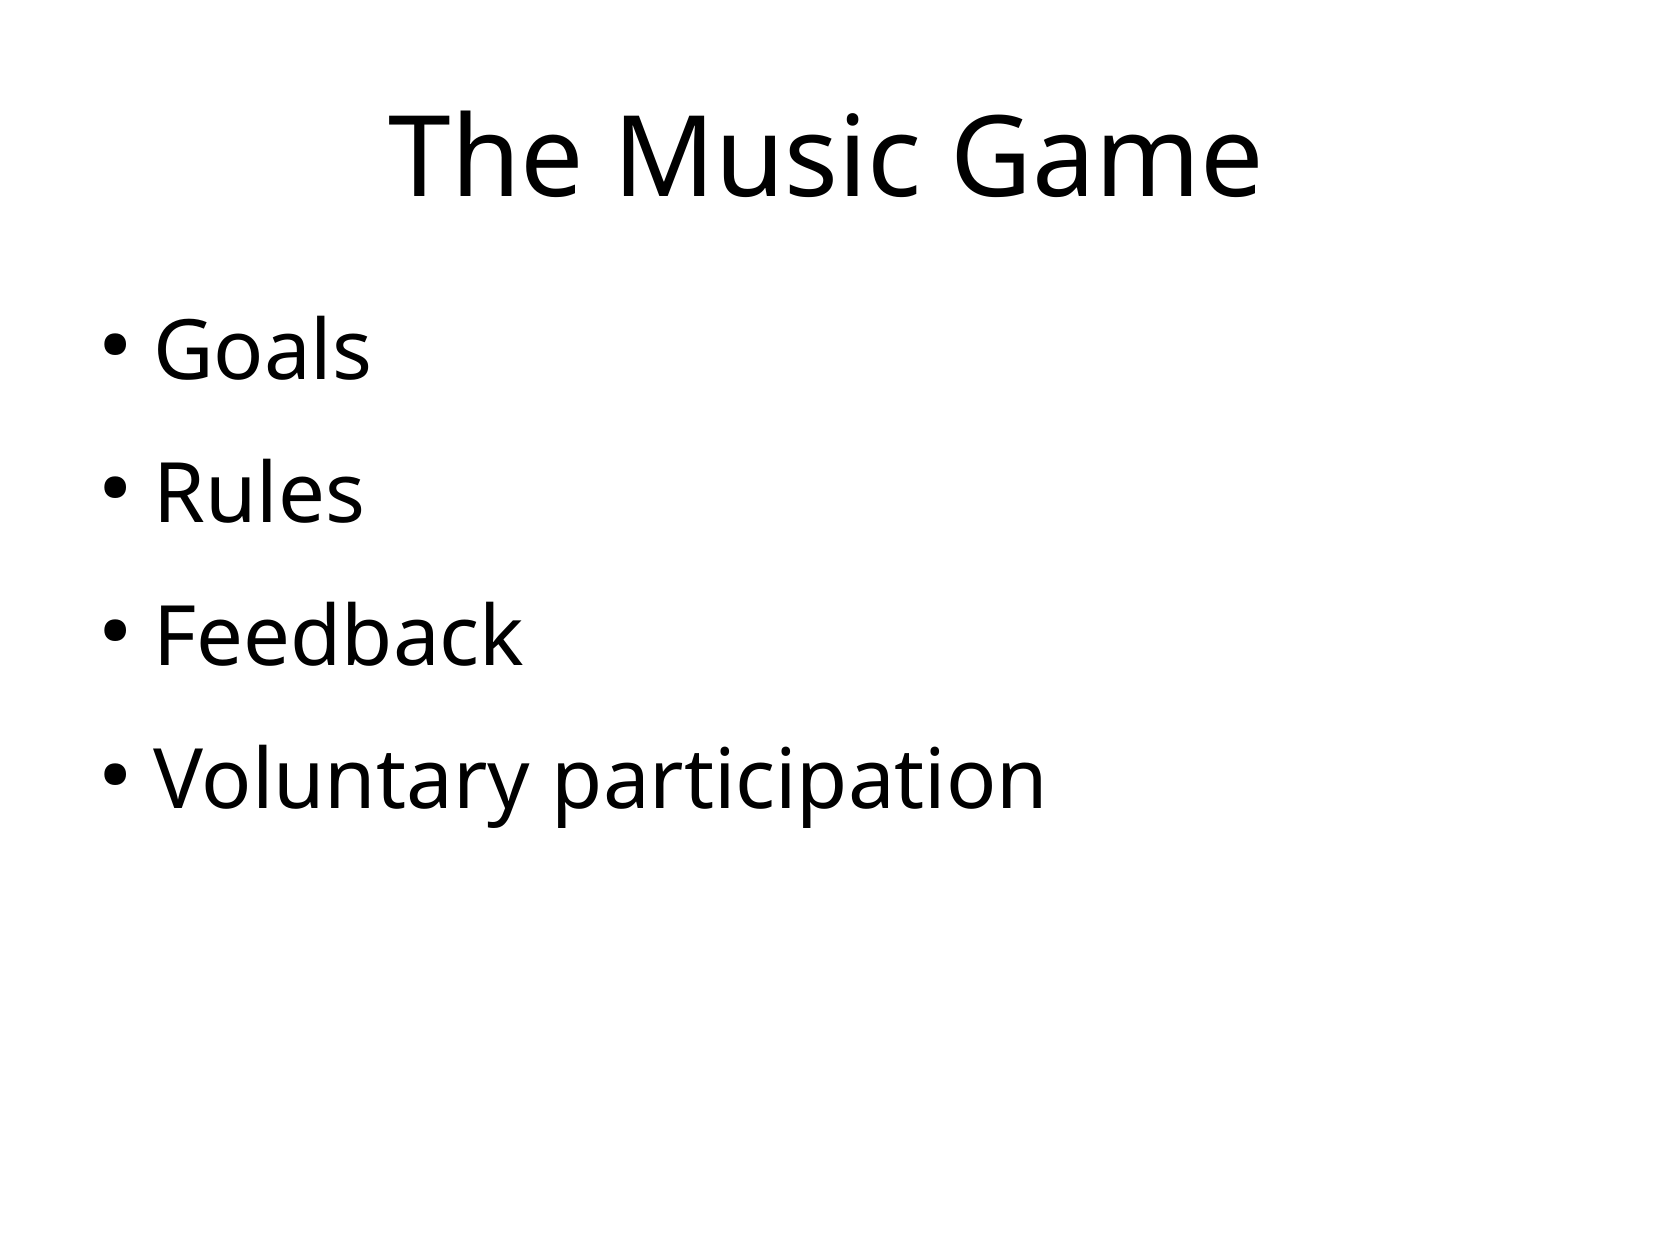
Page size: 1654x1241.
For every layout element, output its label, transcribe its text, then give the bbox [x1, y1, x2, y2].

title The Music Game [82, 49, 1571, 257]
list Goals Rules Feedback Voluntary participation [82, 290, 1571, 1109]
